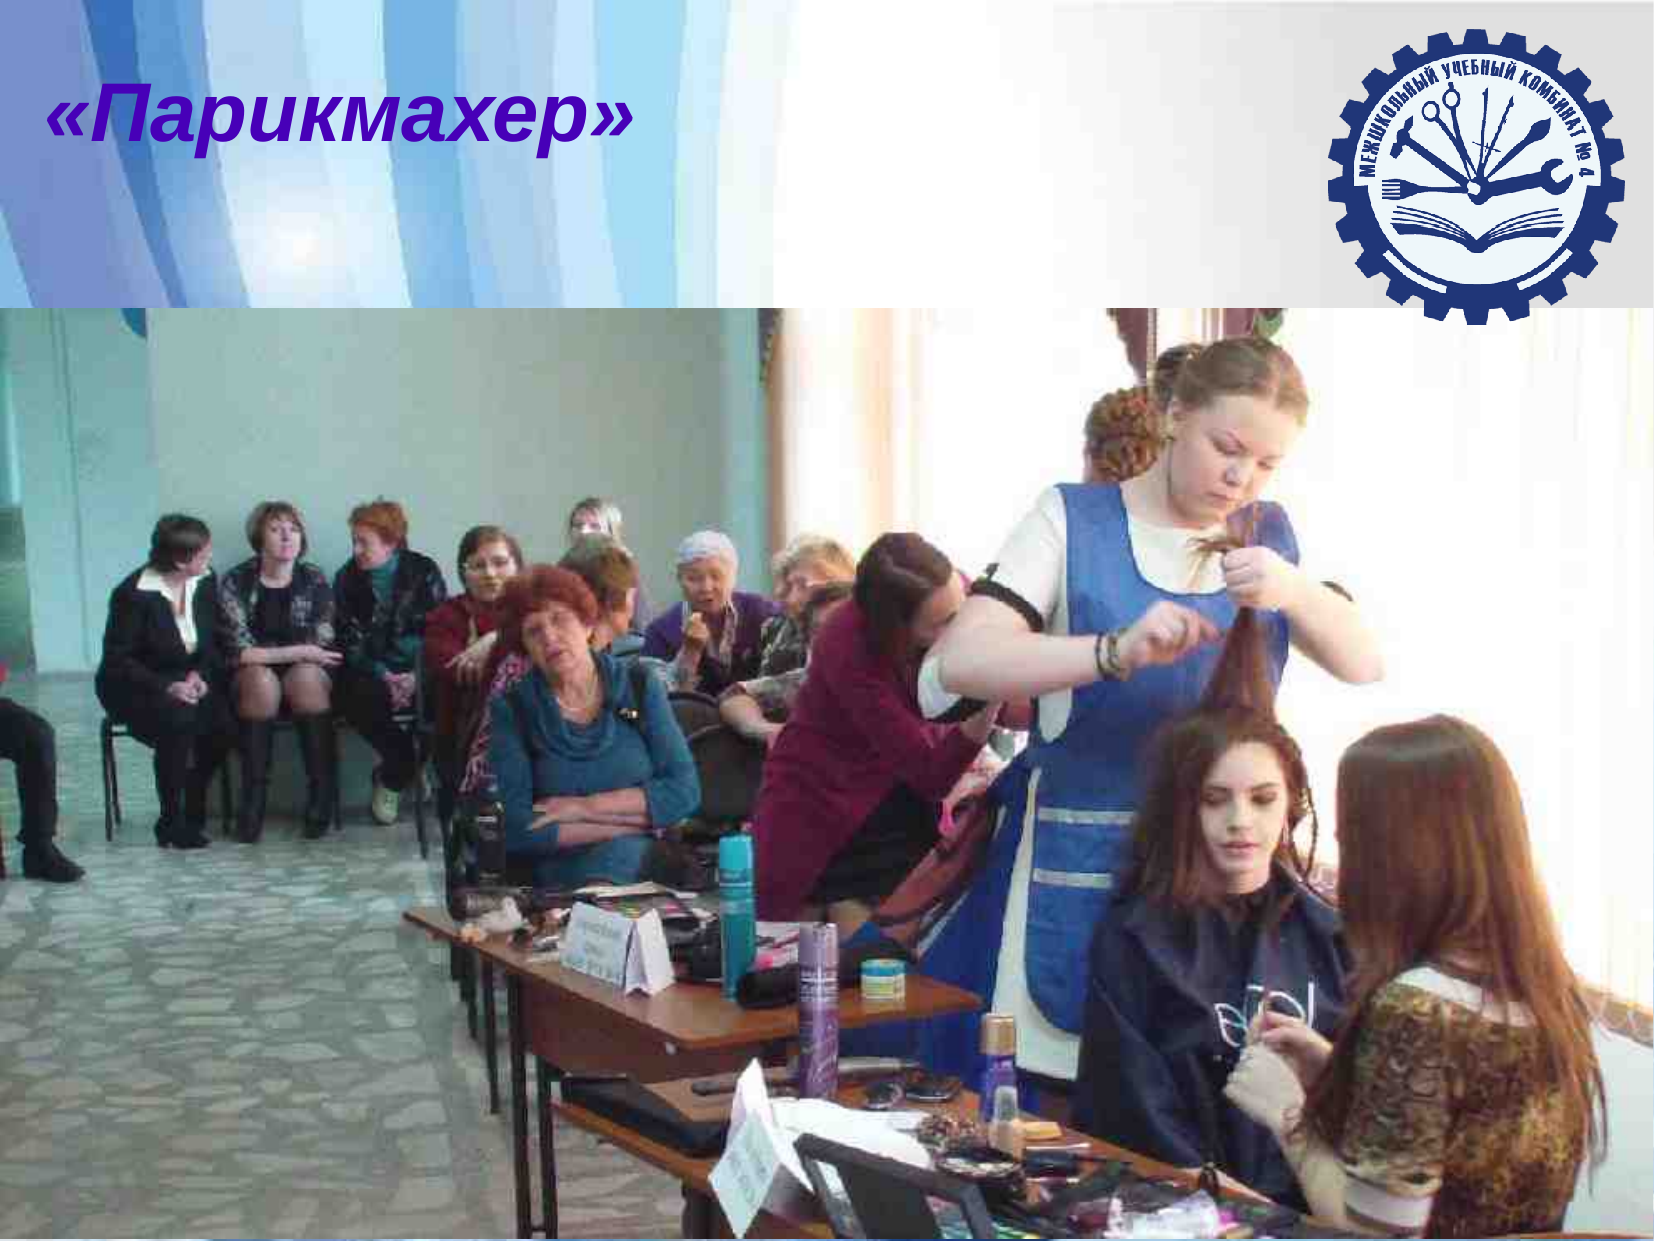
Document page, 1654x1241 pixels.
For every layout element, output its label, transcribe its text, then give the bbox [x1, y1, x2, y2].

picture [0, 0, 1654, 1241]
text_box «Парикмахер» [29, 59, 1328, 167]
